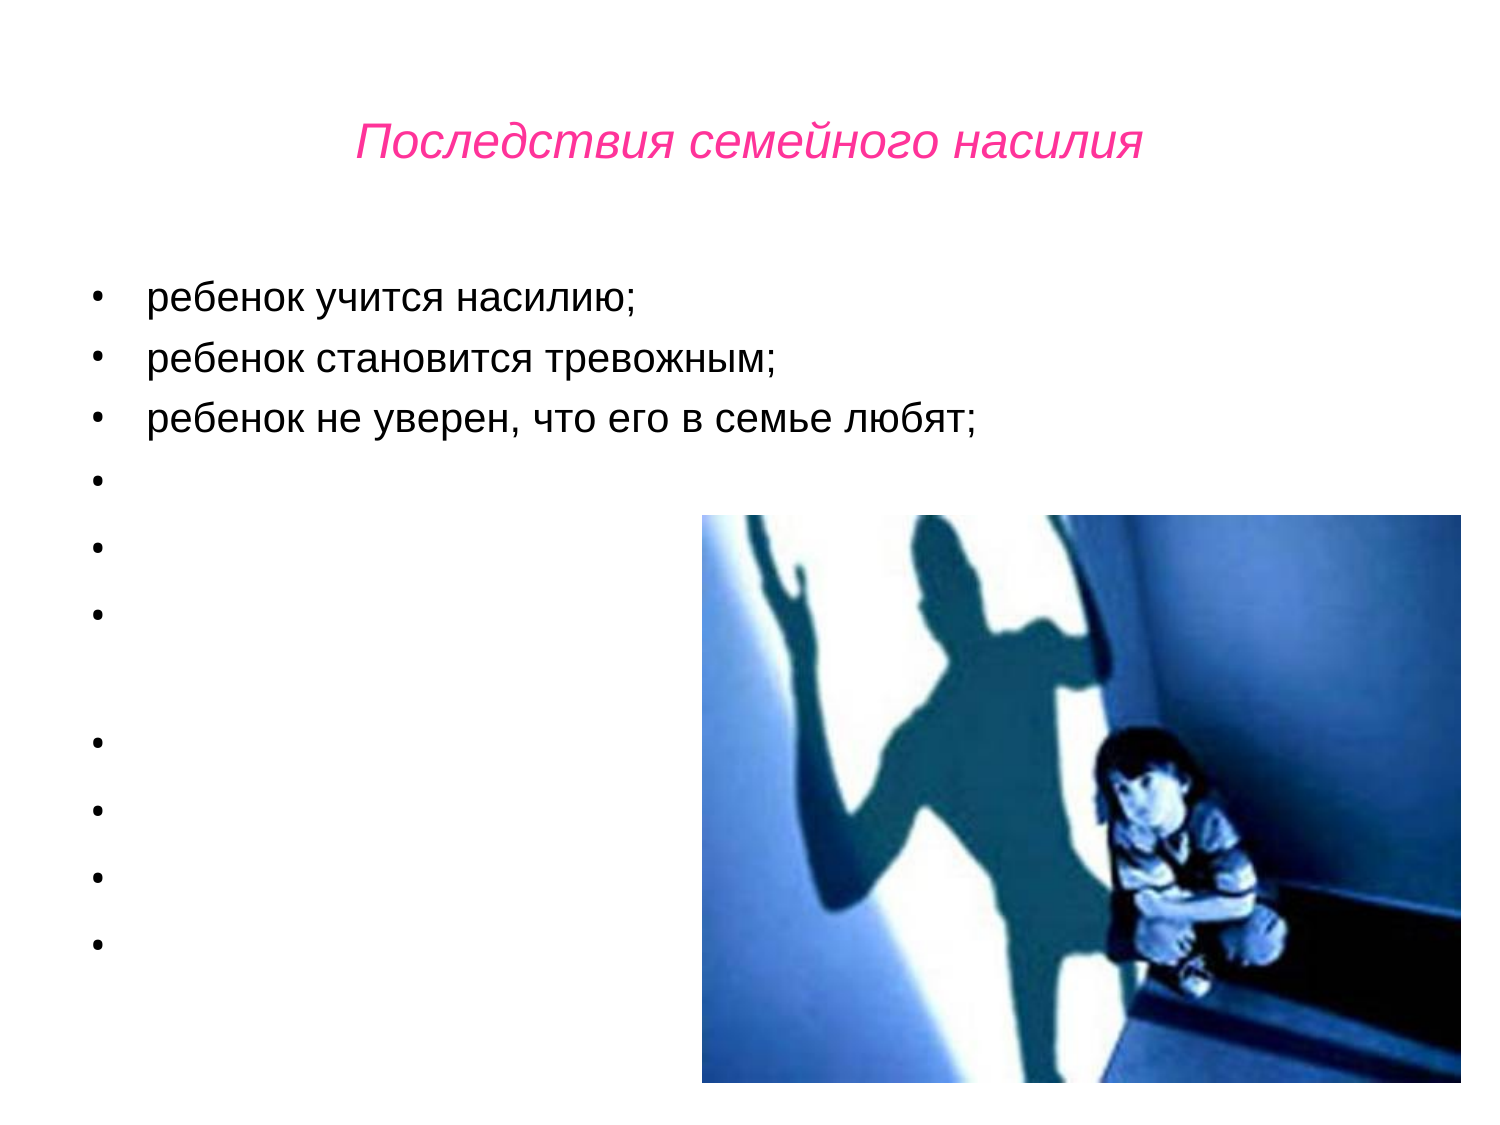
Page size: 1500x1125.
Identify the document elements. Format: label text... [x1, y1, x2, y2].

picture [702, 515, 1461, 1083]
list ребенок учится насилию; ребенок становится тревожным; ребенок не уверен, что его в семье любят; [75, 262, 1426, 1005]
title Последствия семейного насилия [75, 45, 1426, 233]
